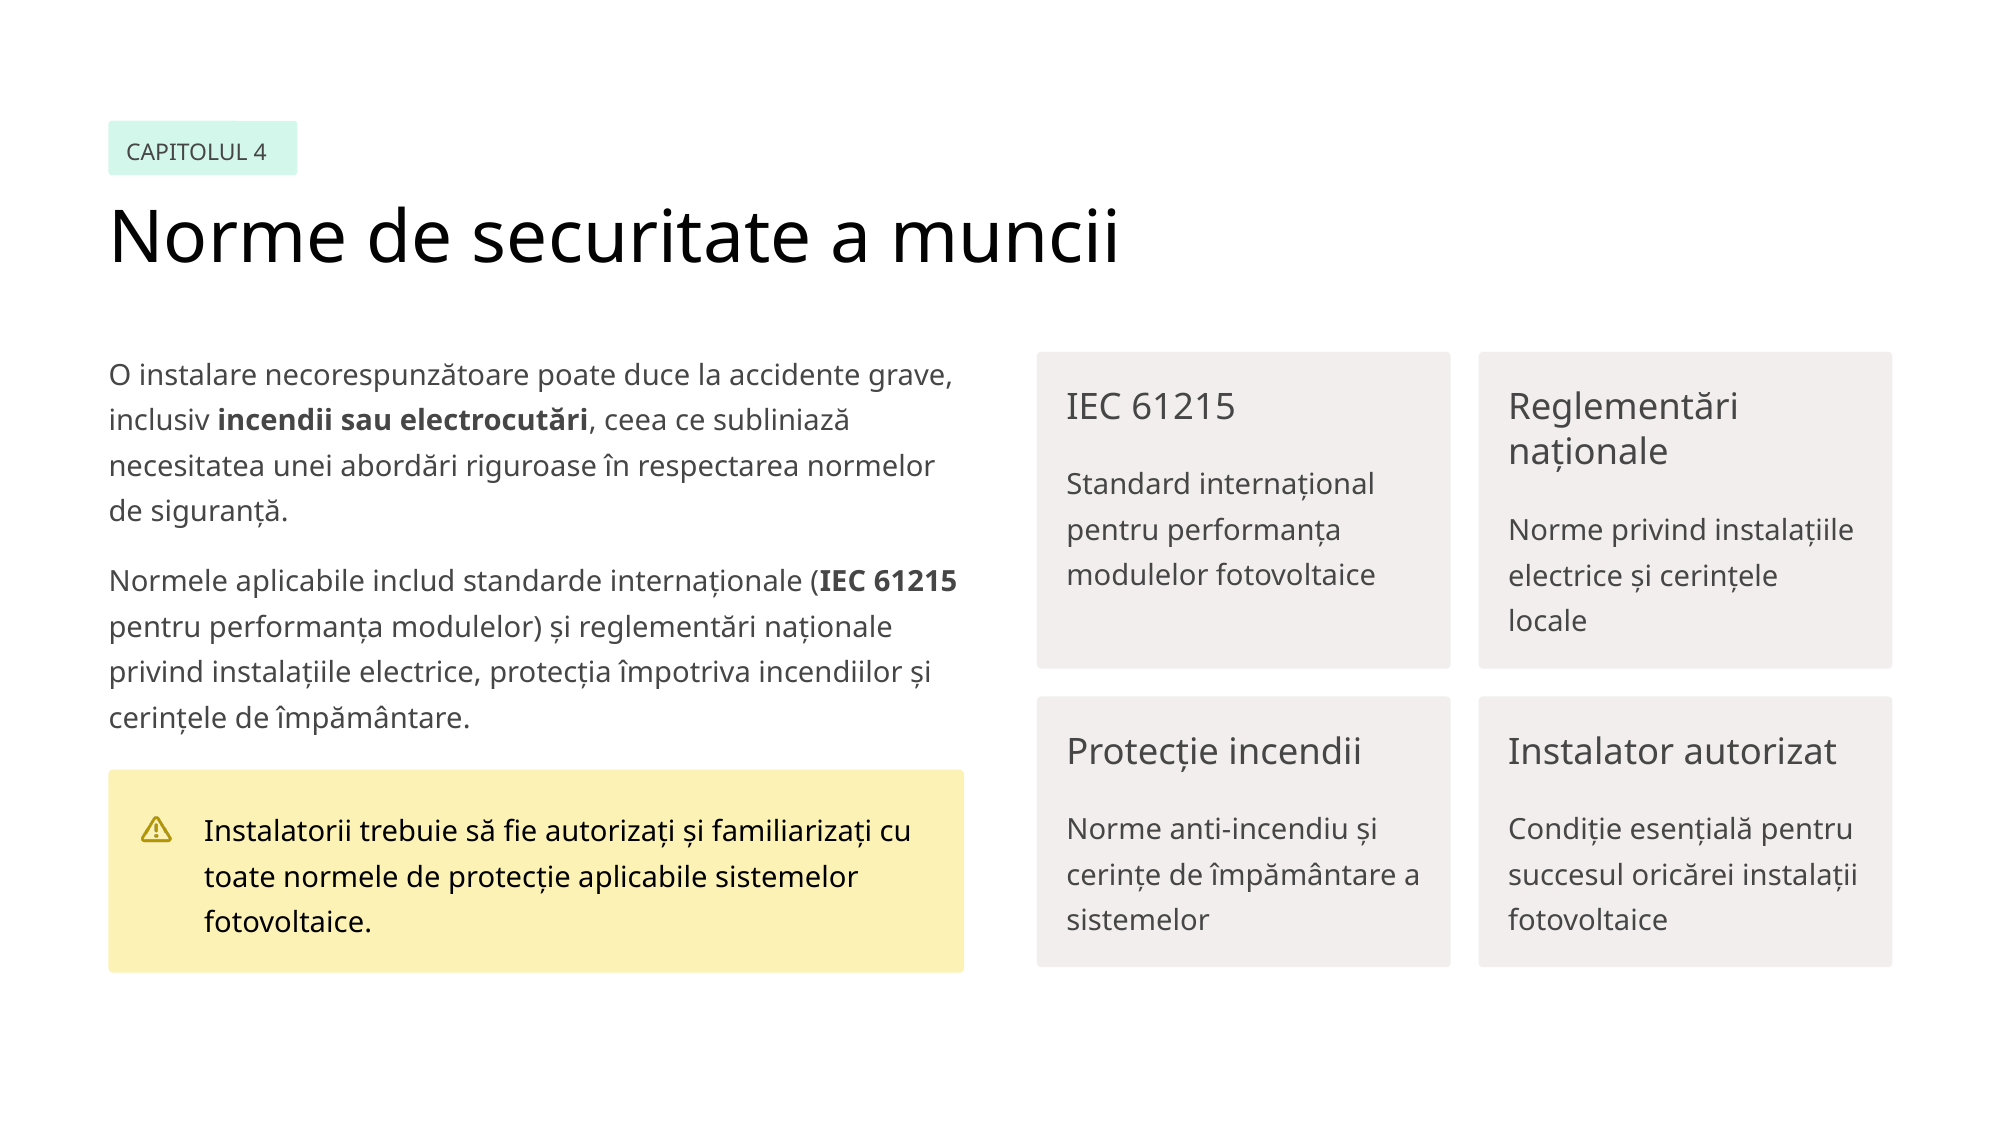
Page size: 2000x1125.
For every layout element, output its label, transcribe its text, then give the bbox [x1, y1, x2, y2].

text_box Condiție esențială pentru succesul oricărei instalații fotovoltaice [1508, 799, 1863, 938]
text_box [1478, 351, 1893, 669]
text_box [108, 120, 298, 176]
text_box Reglementări naționale [1508, 381, 1863, 474]
text_box Norme anti-incendiu și cerințe de împământare a sistemelor [1066, 799, 1422, 938]
text_box Norme de securitate a muncii [108, 186, 1258, 279]
text_box Instalator autorizat [1508, 726, 1863, 772]
text_box CAPITOLUL 4 [126, 129, 380, 167]
text_box [108, 769, 965, 973]
text_box [1036, 351, 1451, 669]
text_box Protecție incendii [1066, 726, 1422, 772]
text_box IEC 61215 [1066, 381, 1422, 428]
text_box Norme privind instalațiile electrice și cerințele locale [1508, 501, 1863, 640]
text_box Standard internațional pentru performanța modulelor fotovoltaice [1066, 455, 1422, 594]
picture [137, 814, 175, 844]
text_box [1478, 696, 1893, 968]
text_box [1036, 696, 1451, 968]
text_box O instalare necorespunzătoare poate duce la accidente grave, inclusiv incendii sau electrocutări, ceea ce subliniază necesitatea unei abordări riguroase în respectarea normelor de siguranță. Normele aplicabile includ standarde internaționale (IEC 61215 pentru performanța modulelor) și reglementări naționale privind instalațiile electrice, protecția împotriva incendiilor și cerințele de împământare. [108, 345, 964, 739]
text_box Instalatorii trebuie să fie autorizați și familiarizați cu toate normele de protecție aplicabile sistemelor fotovoltaice. [204, 802, 935, 941]
